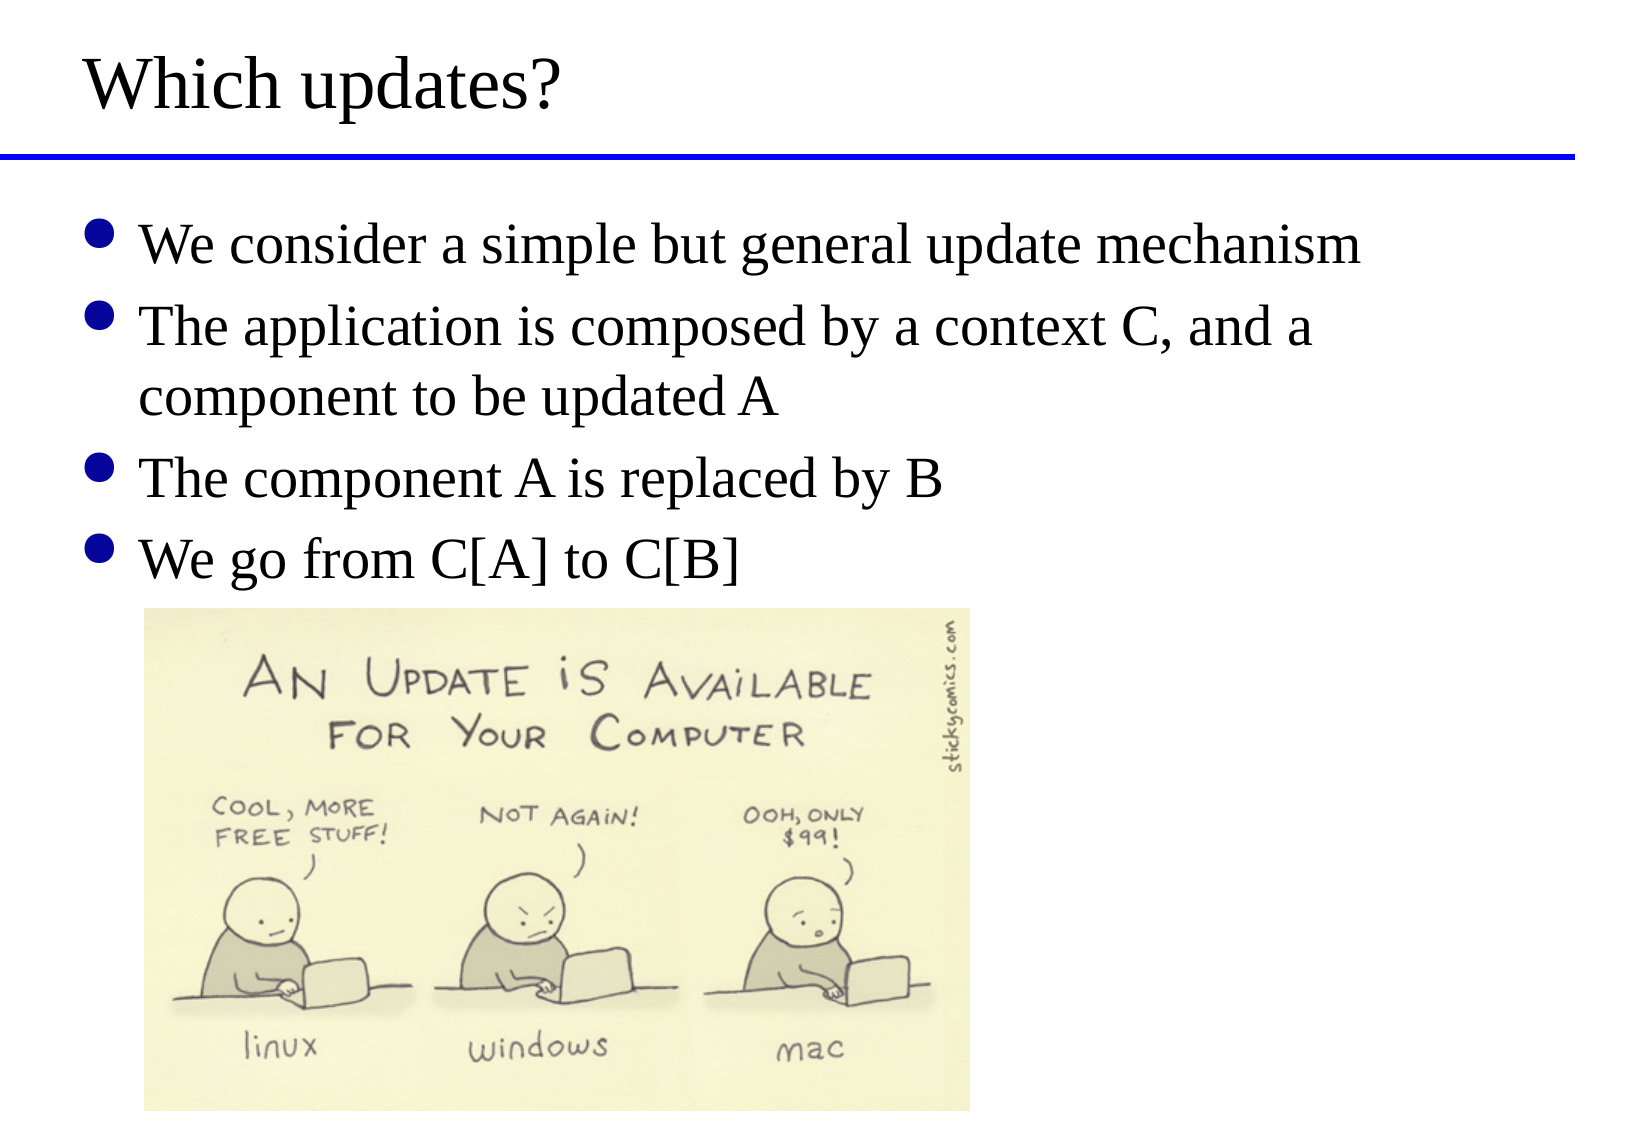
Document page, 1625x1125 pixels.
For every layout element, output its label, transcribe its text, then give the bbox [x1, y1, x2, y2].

list We consider a simple but general update mechanism The application is composed by a context C, and a component to be updated A The component A is replaced by B We go from C[A] to C[B] [67, 198, 1546, 1061]
title Which updates? [67, 27, 1544, 131]
picture [144, 608, 970, 1111]
